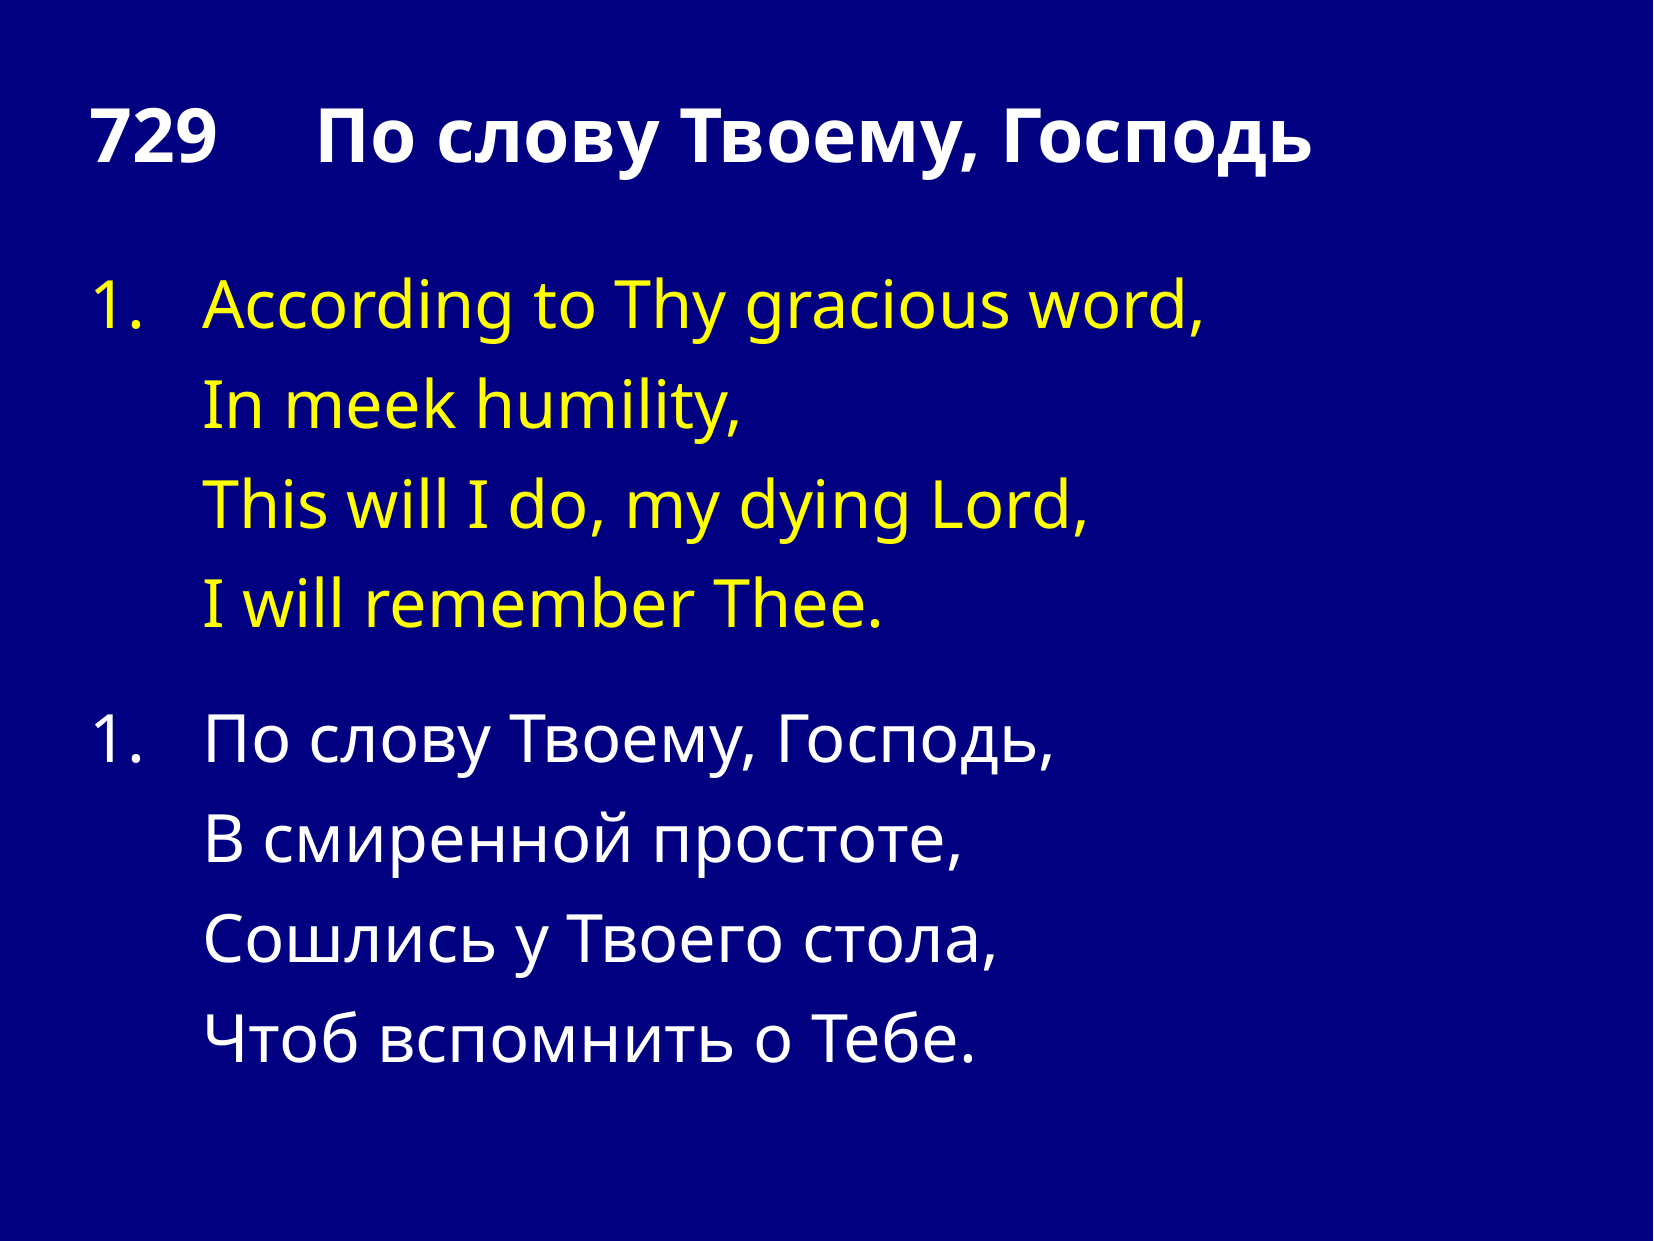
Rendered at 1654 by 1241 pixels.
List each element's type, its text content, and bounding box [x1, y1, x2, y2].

text_box 729 По слову Твоему, Господь [75, 75, 1576, 188]
text_box 1. According to Thy gracious word, In meek humility, This will I do, my dying Lord, I will remember Thee. [75, 188, 1576, 638]
text_box 1. По слову Твоему, Господь, В смиренной простоте, Сошлись у Твоего стола, Чтоб вспомнить о Тебе. [75, 675, 1576, 1163]
